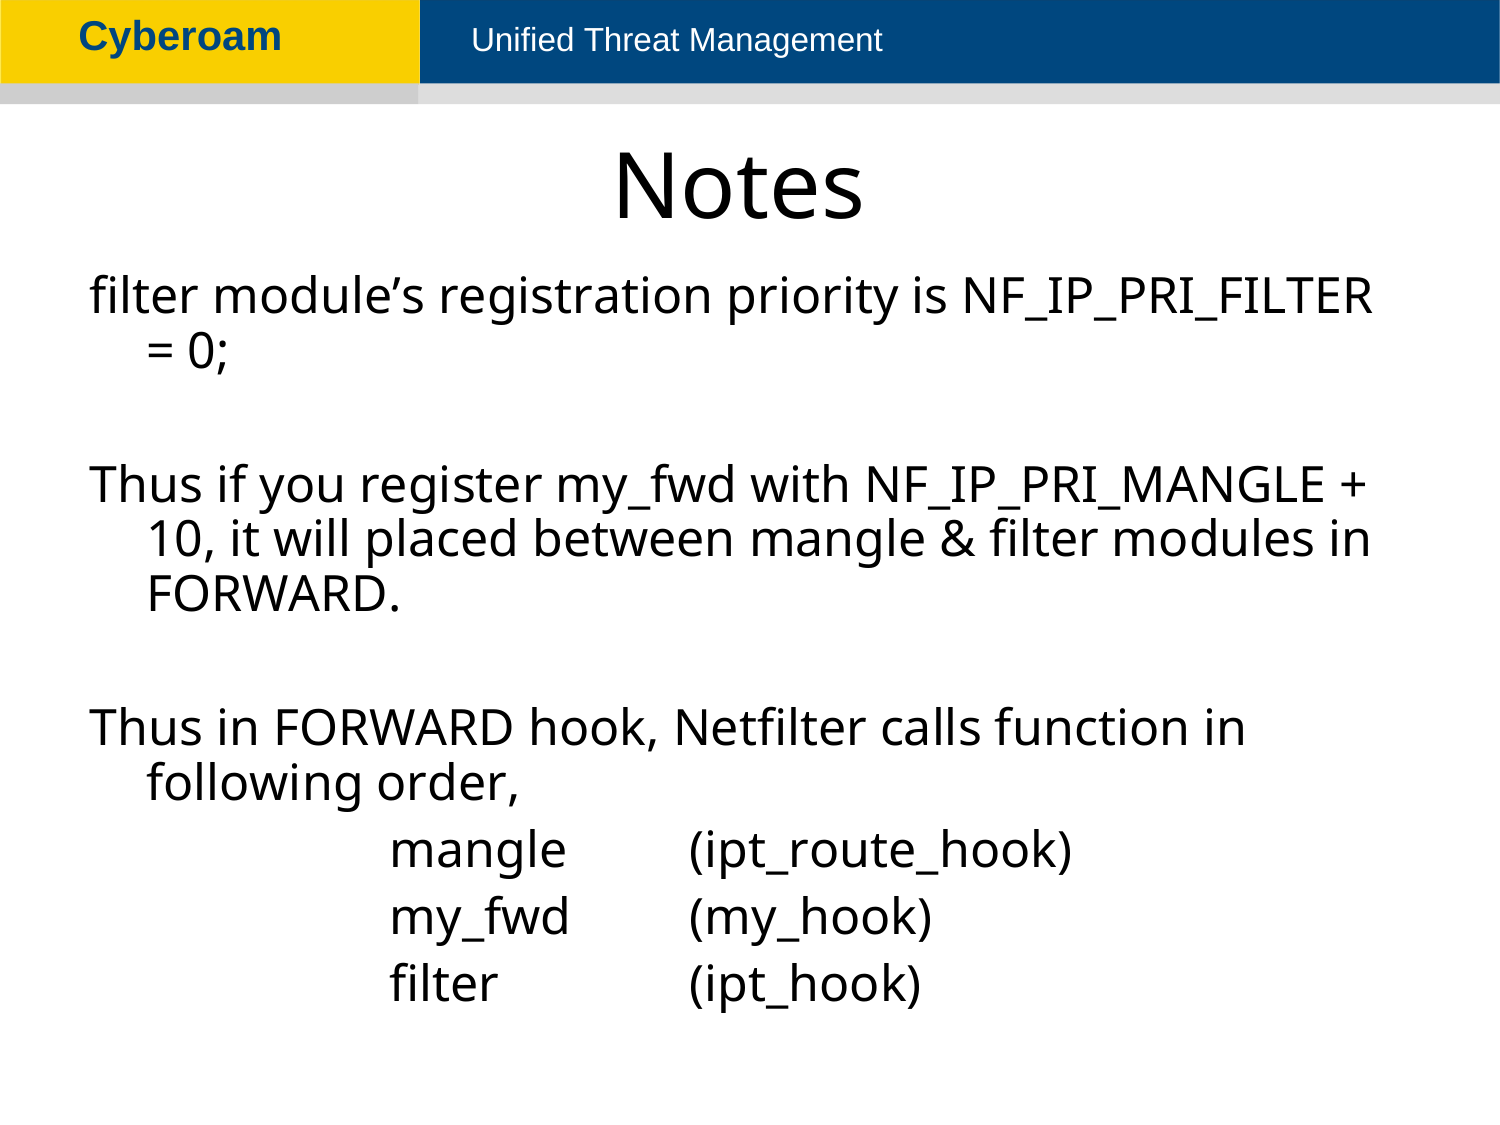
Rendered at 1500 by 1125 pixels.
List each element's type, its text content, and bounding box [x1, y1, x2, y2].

title Notes [75, 112, 1426, 240]
list filter module’s registration priority is NF_IP_PRI_FILTER = 0; Thus if you register my_fwd with NF_IP_PRI_MANGLE + 10, it will placed between mangle & filter modules in FORWARD. Thus in FORWARD hook, Netfilter calls function in following order, mangle (ipt_route_hook) my_fwd (my_hook) filter (ipt_hook) [75, 262, 1426, 1051]
picture [0, 0, 1500, 83]
